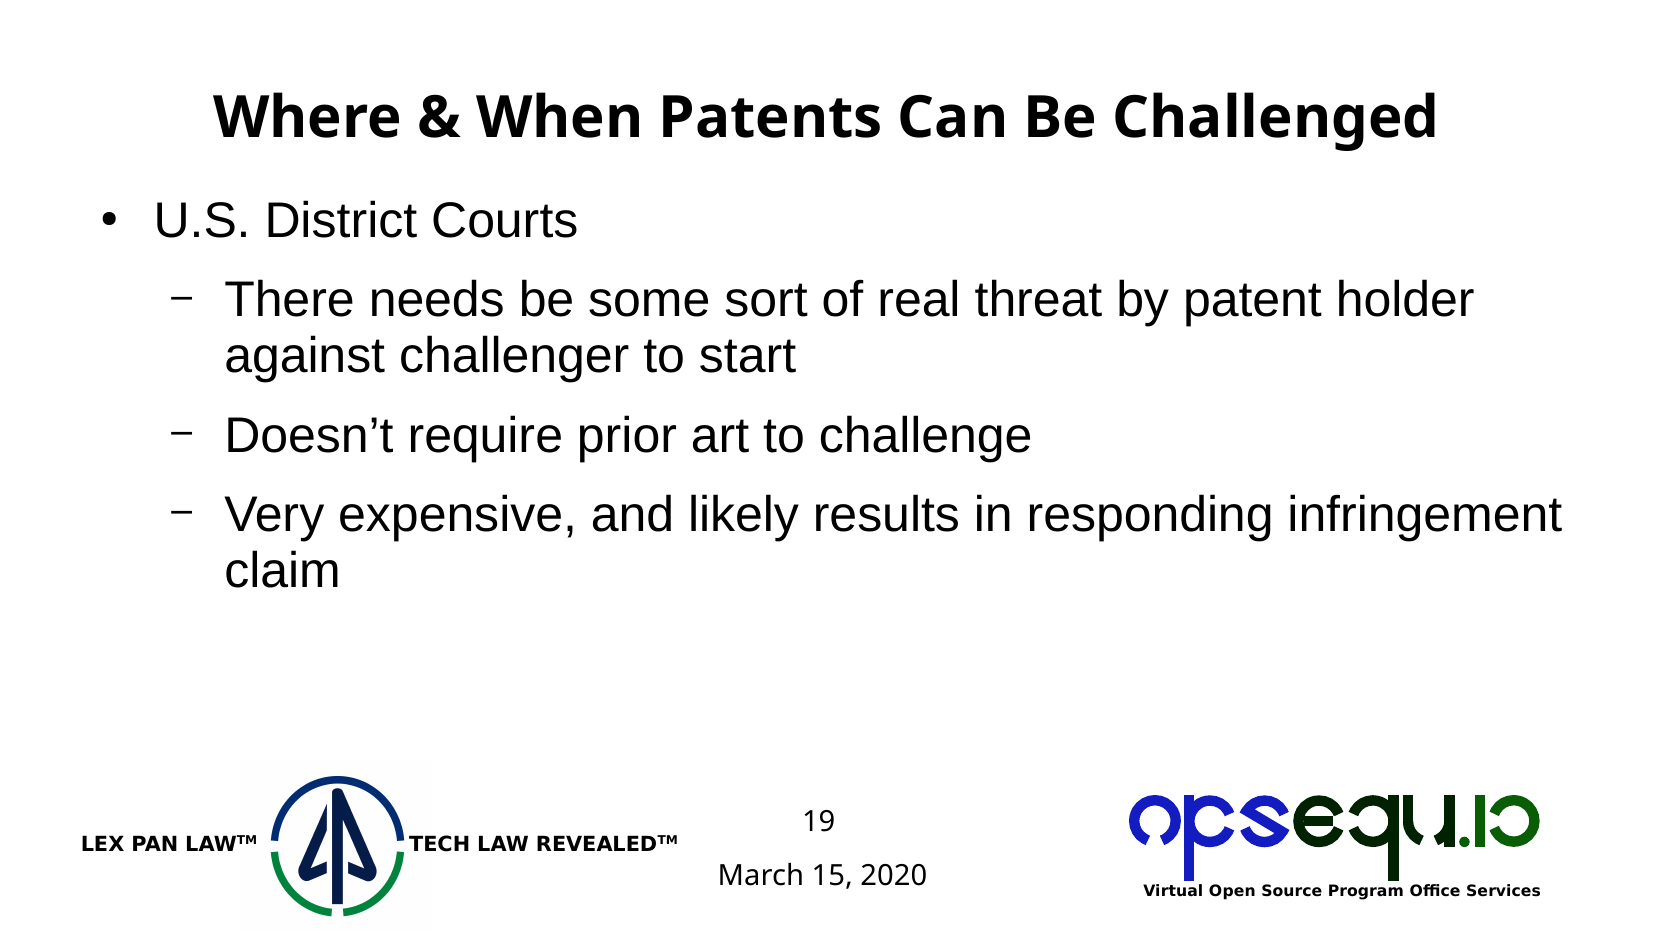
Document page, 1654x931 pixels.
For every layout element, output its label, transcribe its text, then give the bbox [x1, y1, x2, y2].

picture [240, 760, 433, 931]
list U.S. District Courts There needs be some sort of real threat by patent holder against challenger to start Doesn’t require prior art to challenge Very expensive, and likely results in responding infringement claim [82, 192, 1571, 571]
title Where & When Patents Can Be Challenged [82, 37, 1571, 192]
